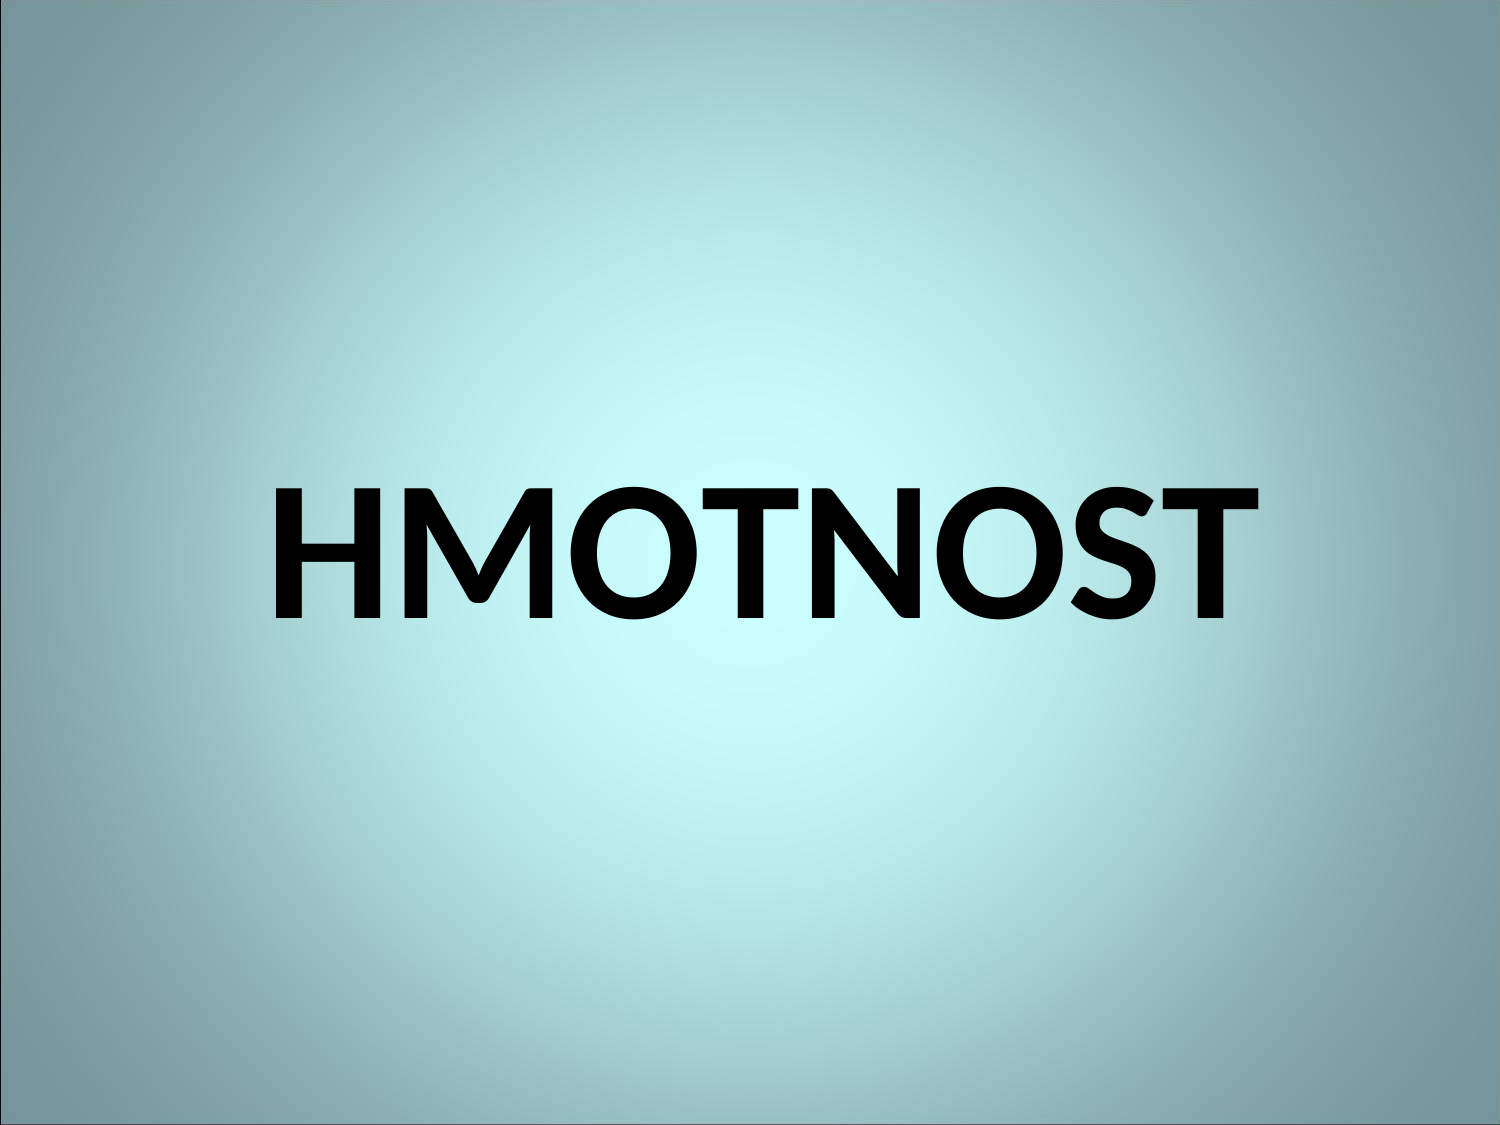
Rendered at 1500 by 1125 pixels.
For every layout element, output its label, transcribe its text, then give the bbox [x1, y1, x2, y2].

title HMOTNOST [88, 410, 1439, 666]
picture [0, 0, 1500, 1125]
